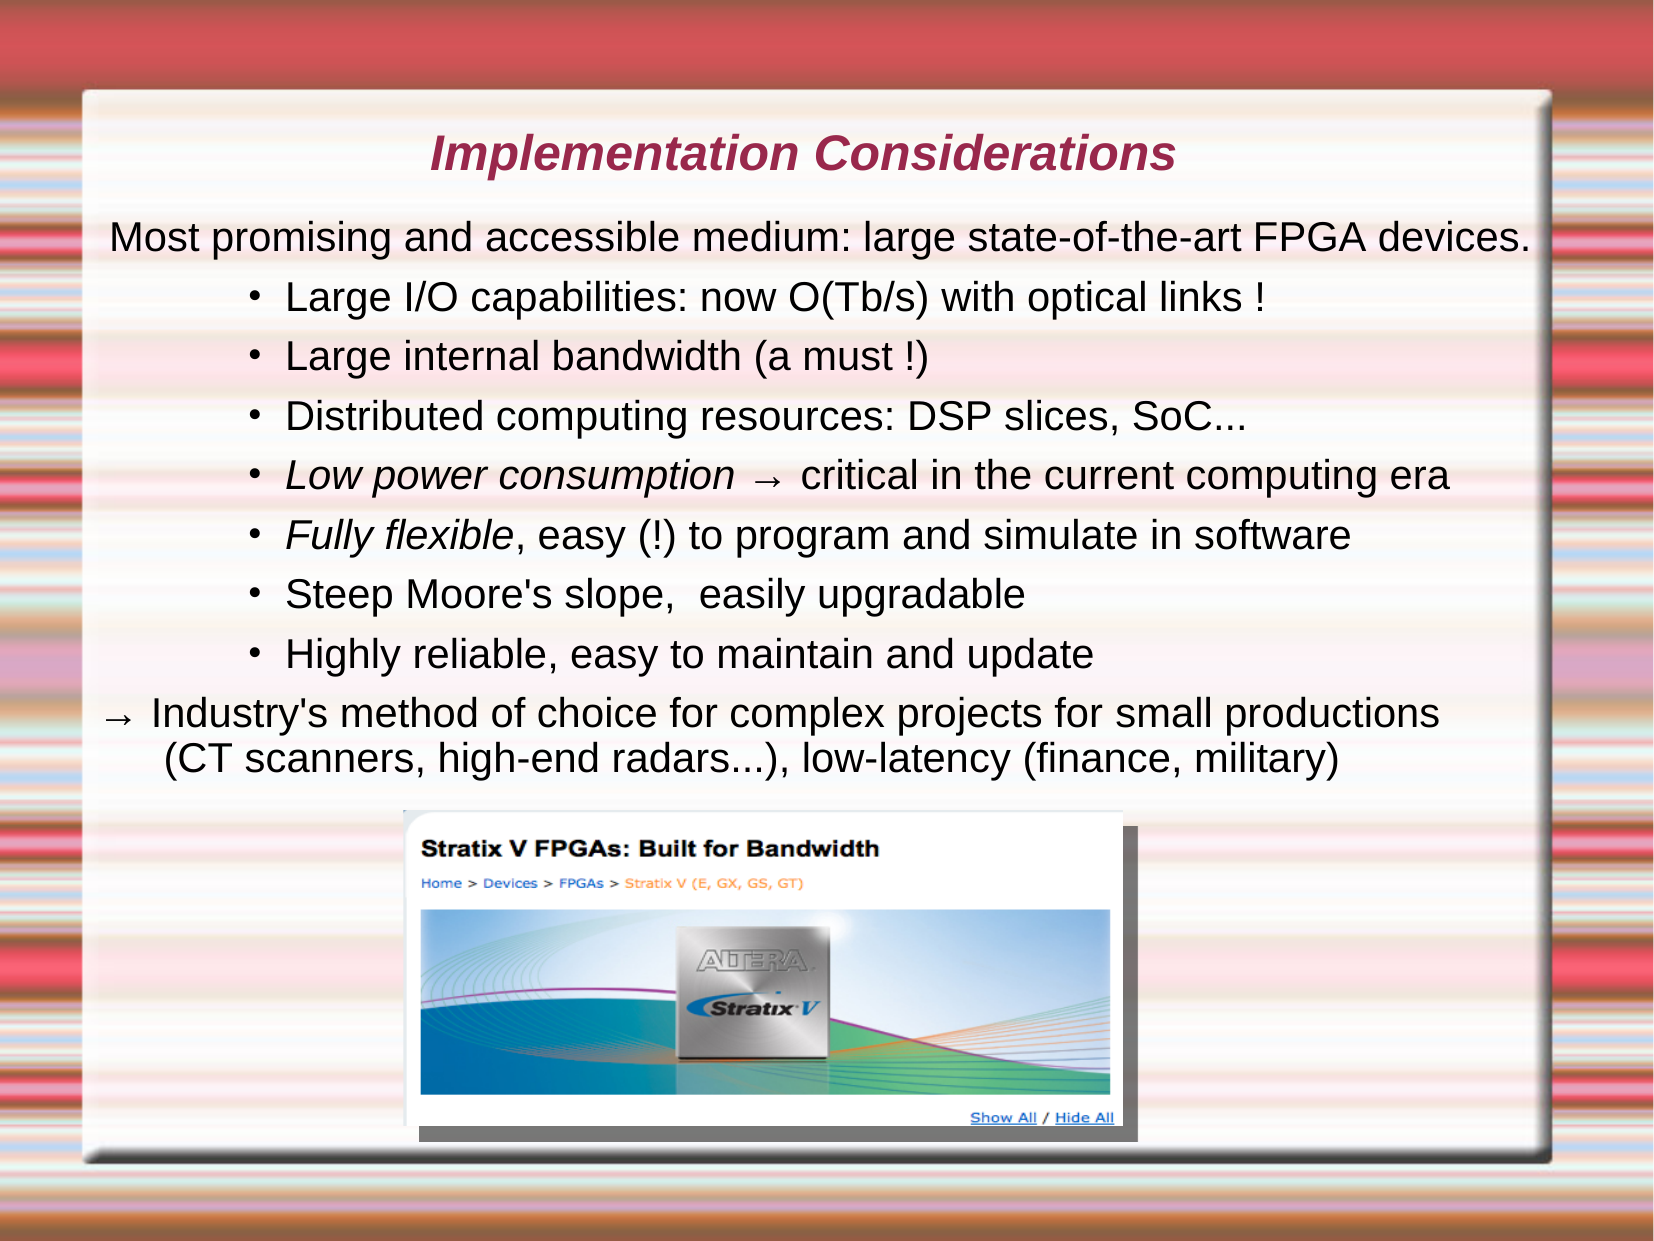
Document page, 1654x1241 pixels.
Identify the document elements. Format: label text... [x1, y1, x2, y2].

picture [0, 0, 1654, 1241]
text_box Most promising and accessible medium: large state-of-the-art FPGA devices. Large I/O capabilities: now O(Tb/s) with optical links ! Large internal bandwidth (a must !) Distributed computing resources: DSP slices, SoC... Low power consumption → critical in the current computing era Fully flexible, easy (!) to program and simulate in software Steep Moore's slope, easily upgradable Highly reliable, easy to maintain and update → Industry's method of choice for complex projects for small productions (CT scanners, high-end radars...), low-latency (finance, military) [82, 208, 1569, 1177]
text_box Implementation Considerations [122, 105, 1486, 196]
